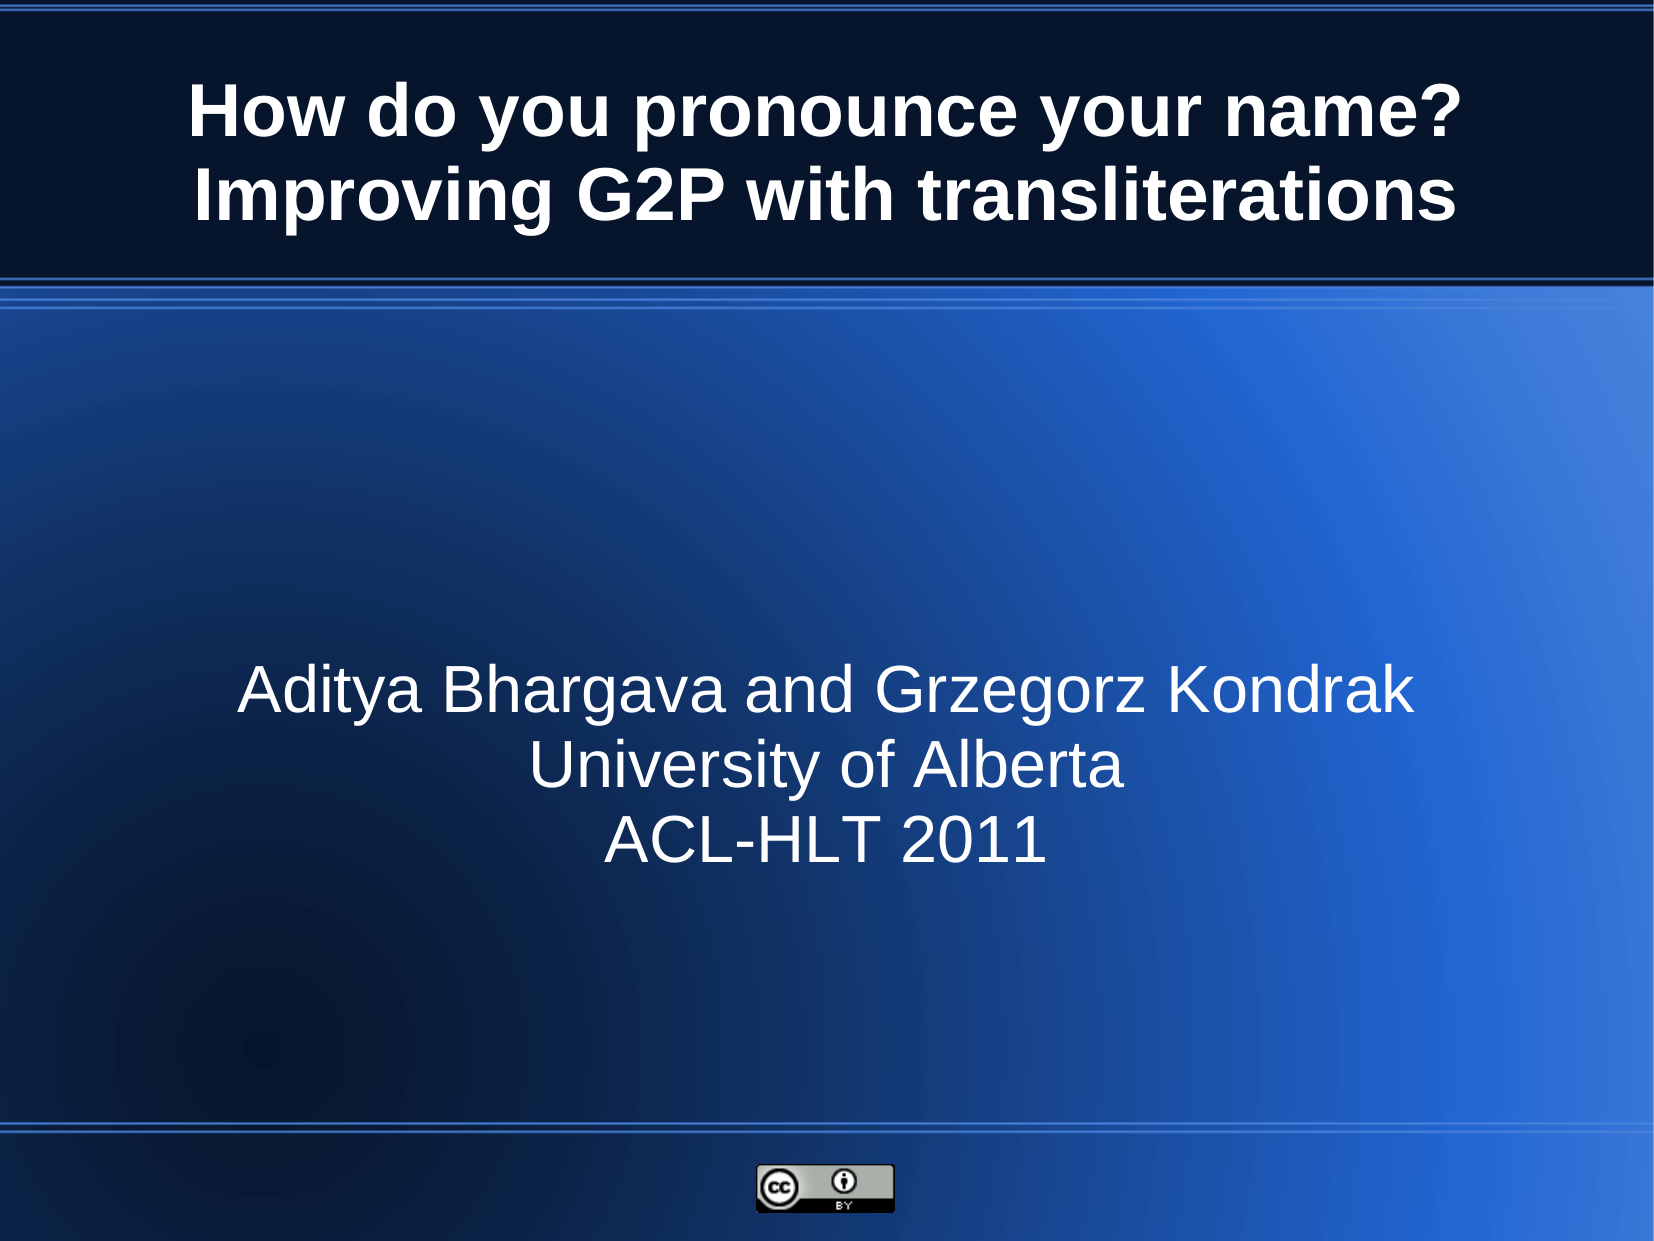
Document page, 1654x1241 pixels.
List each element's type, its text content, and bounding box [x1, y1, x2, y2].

picture [0, 0, 1654, 1241]
subtitle Aditya Bhargava and Grzegorz Kondrak University of Alberta ACL-HLT 2011 [82, 355, 1571, 1174]
title How do you pronounce your name? Improving G2P with transliterations [82, 49, 1571, 257]
